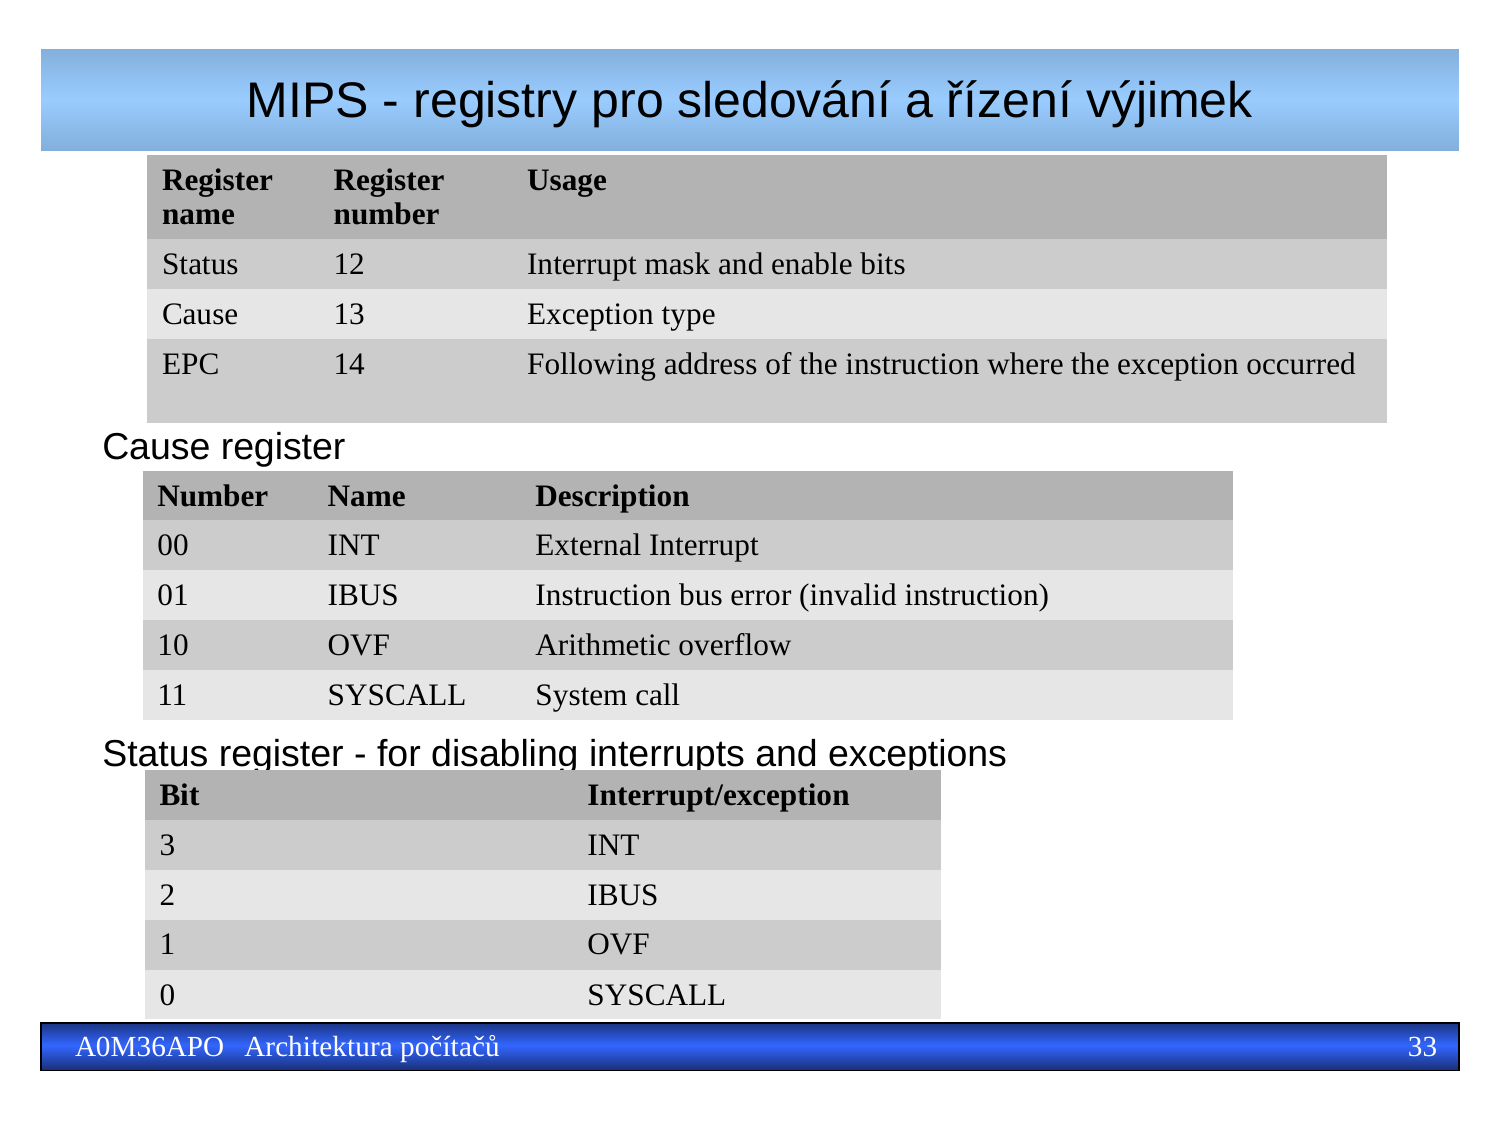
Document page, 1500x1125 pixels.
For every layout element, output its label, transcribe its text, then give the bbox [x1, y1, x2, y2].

table_cell Following address of the instruction where the exception occurred [512, 339, 1387, 423]
text_box Cause register [87, 418, 388, 475]
table_cell 14 [319, 339, 512, 423]
table_header Number [143, 471, 313, 520]
table_header Interrupt/exception [573, 770, 941, 820]
table_cell Exception type [512, 289, 1387, 339]
table_header Bit [145, 770, 573, 820]
table_cell IBUS [573, 870, 941, 920]
table_cell INT [313, 520, 521, 570]
table_cell 01 [143, 570, 313, 620]
table_cell 12 [319, 239, 512, 289]
title MIPS - registry pro sledování a řízení výjimek [41, 49, 1459, 151]
text_box Status register - for disabling interrupts and exceptions [87, 724, 1138, 782]
table_header Register number [319, 155, 512, 239]
table_cell IBUS [313, 570, 521, 620]
table_cell EPC [147, 339, 319, 423]
table_cell Arithmetic overflow [521, 620, 1233, 670]
table_cell OVF [573, 920, 941, 970]
table_header Register name [147, 155, 319, 239]
table_cell 2 [145, 870, 573, 920]
table_cell Status [147, 239, 319, 289]
table_cell SYSCALL [573, 970, 941, 1019]
table_cell INT [573, 820, 941, 870]
table_cell 10 [143, 620, 313, 670]
table_cell 00 [143, 520, 313, 570]
table_header Name [313, 471, 521, 520]
table_cell 3 [145, 820, 573, 870]
table_cell System call [521, 670, 1233, 720]
table_cell External Interrupt [521, 520, 1233, 570]
table_cell 11 [143, 670, 313, 720]
table_cell SYSCALL [313, 670, 521, 720]
table_cell Instruction bus error (invalid instruction) [521, 570, 1233, 620]
table_cell Interrupt mask and enable bits [512, 239, 1387, 289]
table_cell 1 [145, 920, 573, 970]
table_cell 0 [145, 970, 573, 1019]
table_cell OVF [313, 620, 521, 670]
table_header Usage [512, 155, 1387, 239]
table_cell Cause [147, 289, 319, 339]
table_header Description [521, 471, 1233, 520]
table_cell 13 [319, 289, 512, 339]
